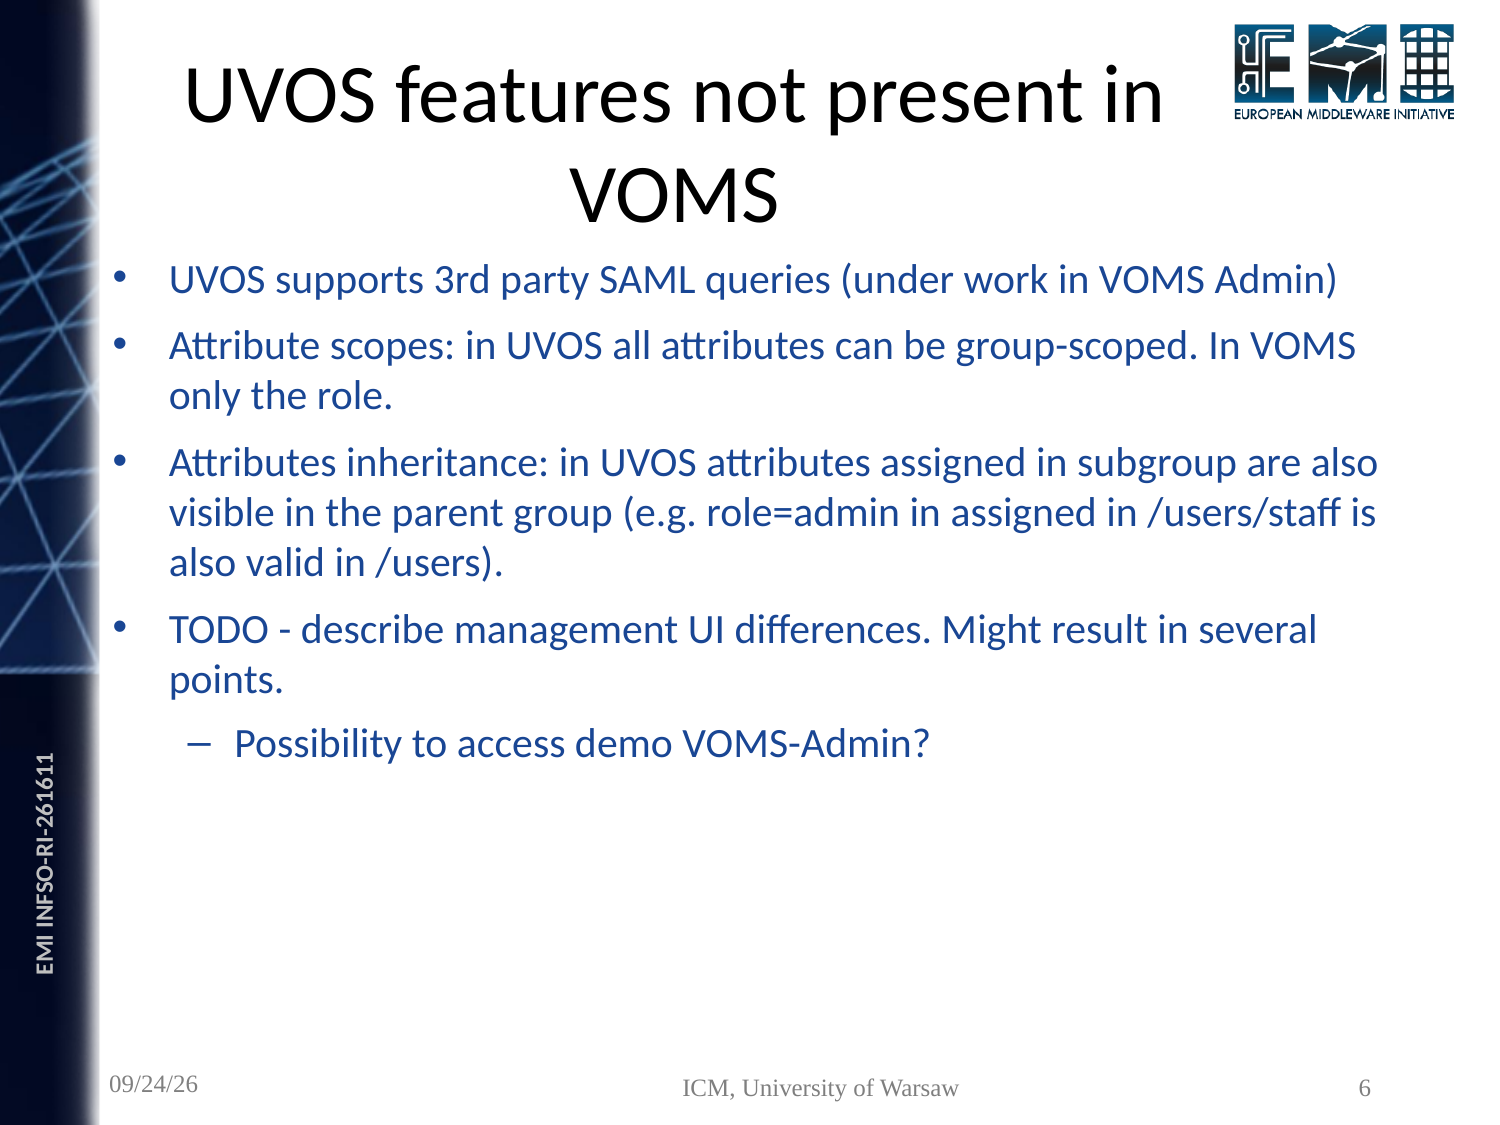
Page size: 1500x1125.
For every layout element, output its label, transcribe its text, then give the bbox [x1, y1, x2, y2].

list UVOS supports 3rd party SAML queries (under work in VOMS Admin) Attribute scopes: in UVOS all attributes can be group-scoped. In VOMS only the role. Attributes inheritance: in UVOS attributes assigned in subgroup are also visible in the parent group (e.g. role=admin in assigned in /users/staff is also valid in /users). TODO - describe management UI differences. Might result in several points. Possibility to access demo VOMS-Admin? [112, 251, 1425, 980]
picture [0, 0, 111, 1125]
title UVOS features not present in VOMS [112, 38, 1238, 239]
picture [1185, 8, 1500, 140]
